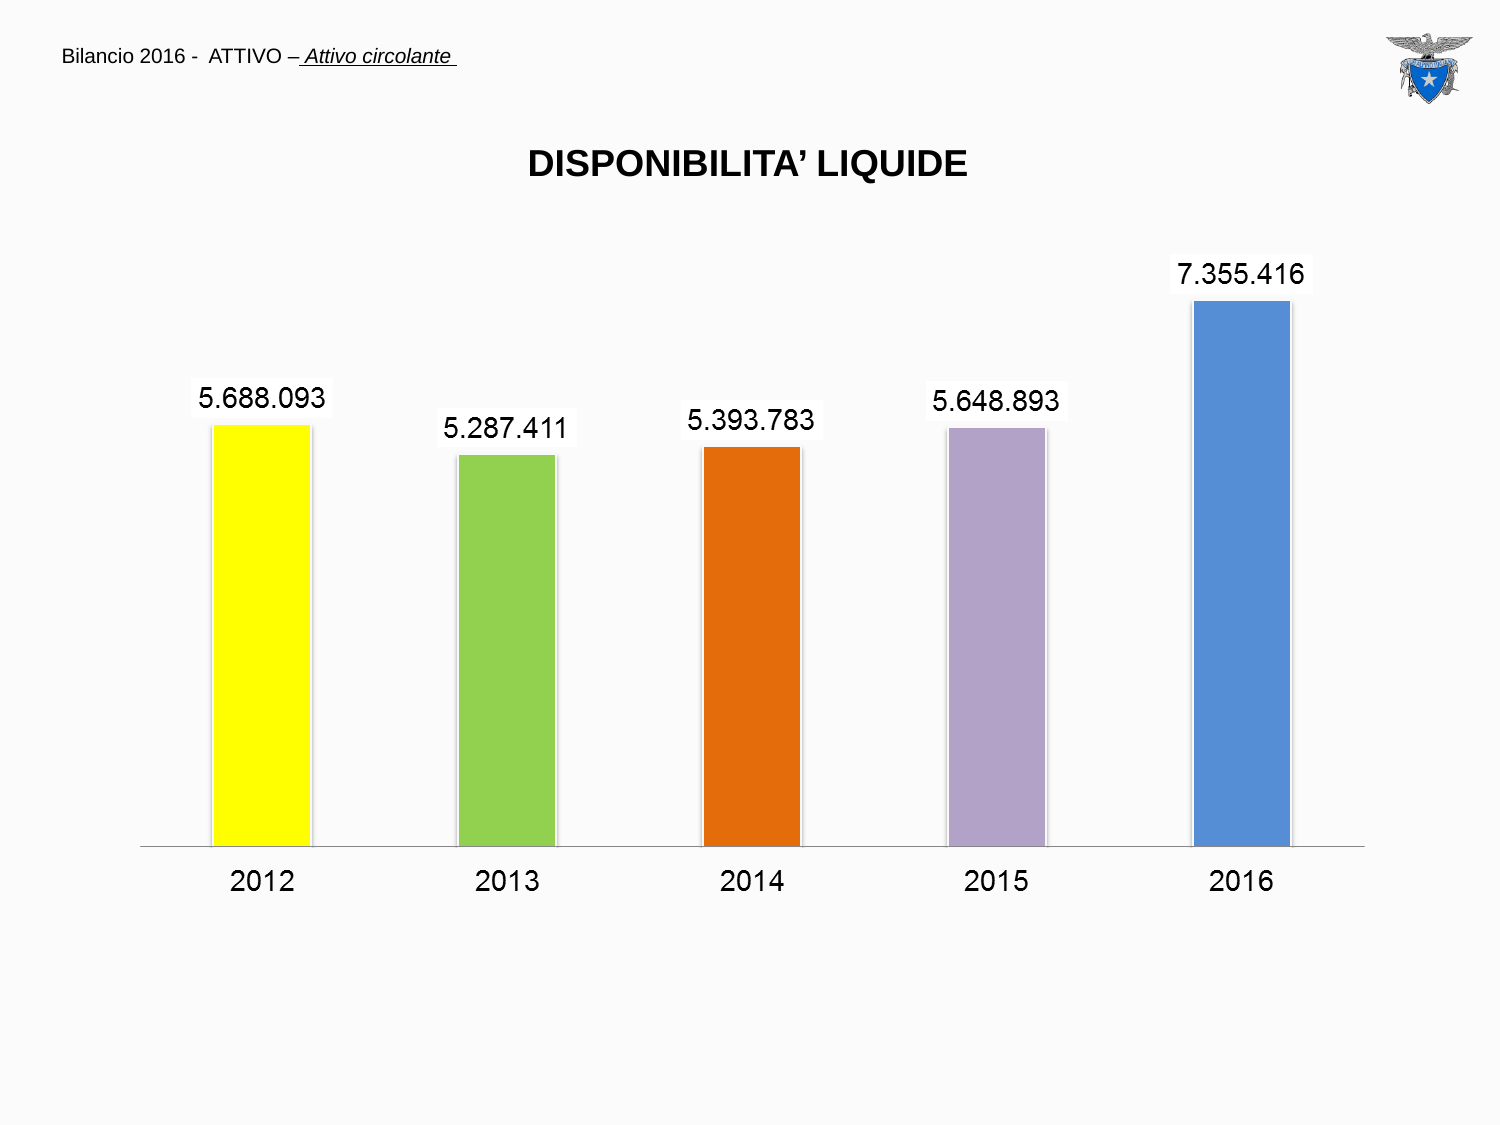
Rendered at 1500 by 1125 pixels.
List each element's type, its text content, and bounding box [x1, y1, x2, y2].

picture [127, 210, 1413, 913]
picture [1382, 29, 1477, 112]
text_box DISPONIBILITA’ LIQUIDE [257, 140, 1239, 182]
chart [127, 211, 1414, 914]
text_box Bilancio 2016 - ATTIVO – Attivo circolante [46, 35, 516, 76]
